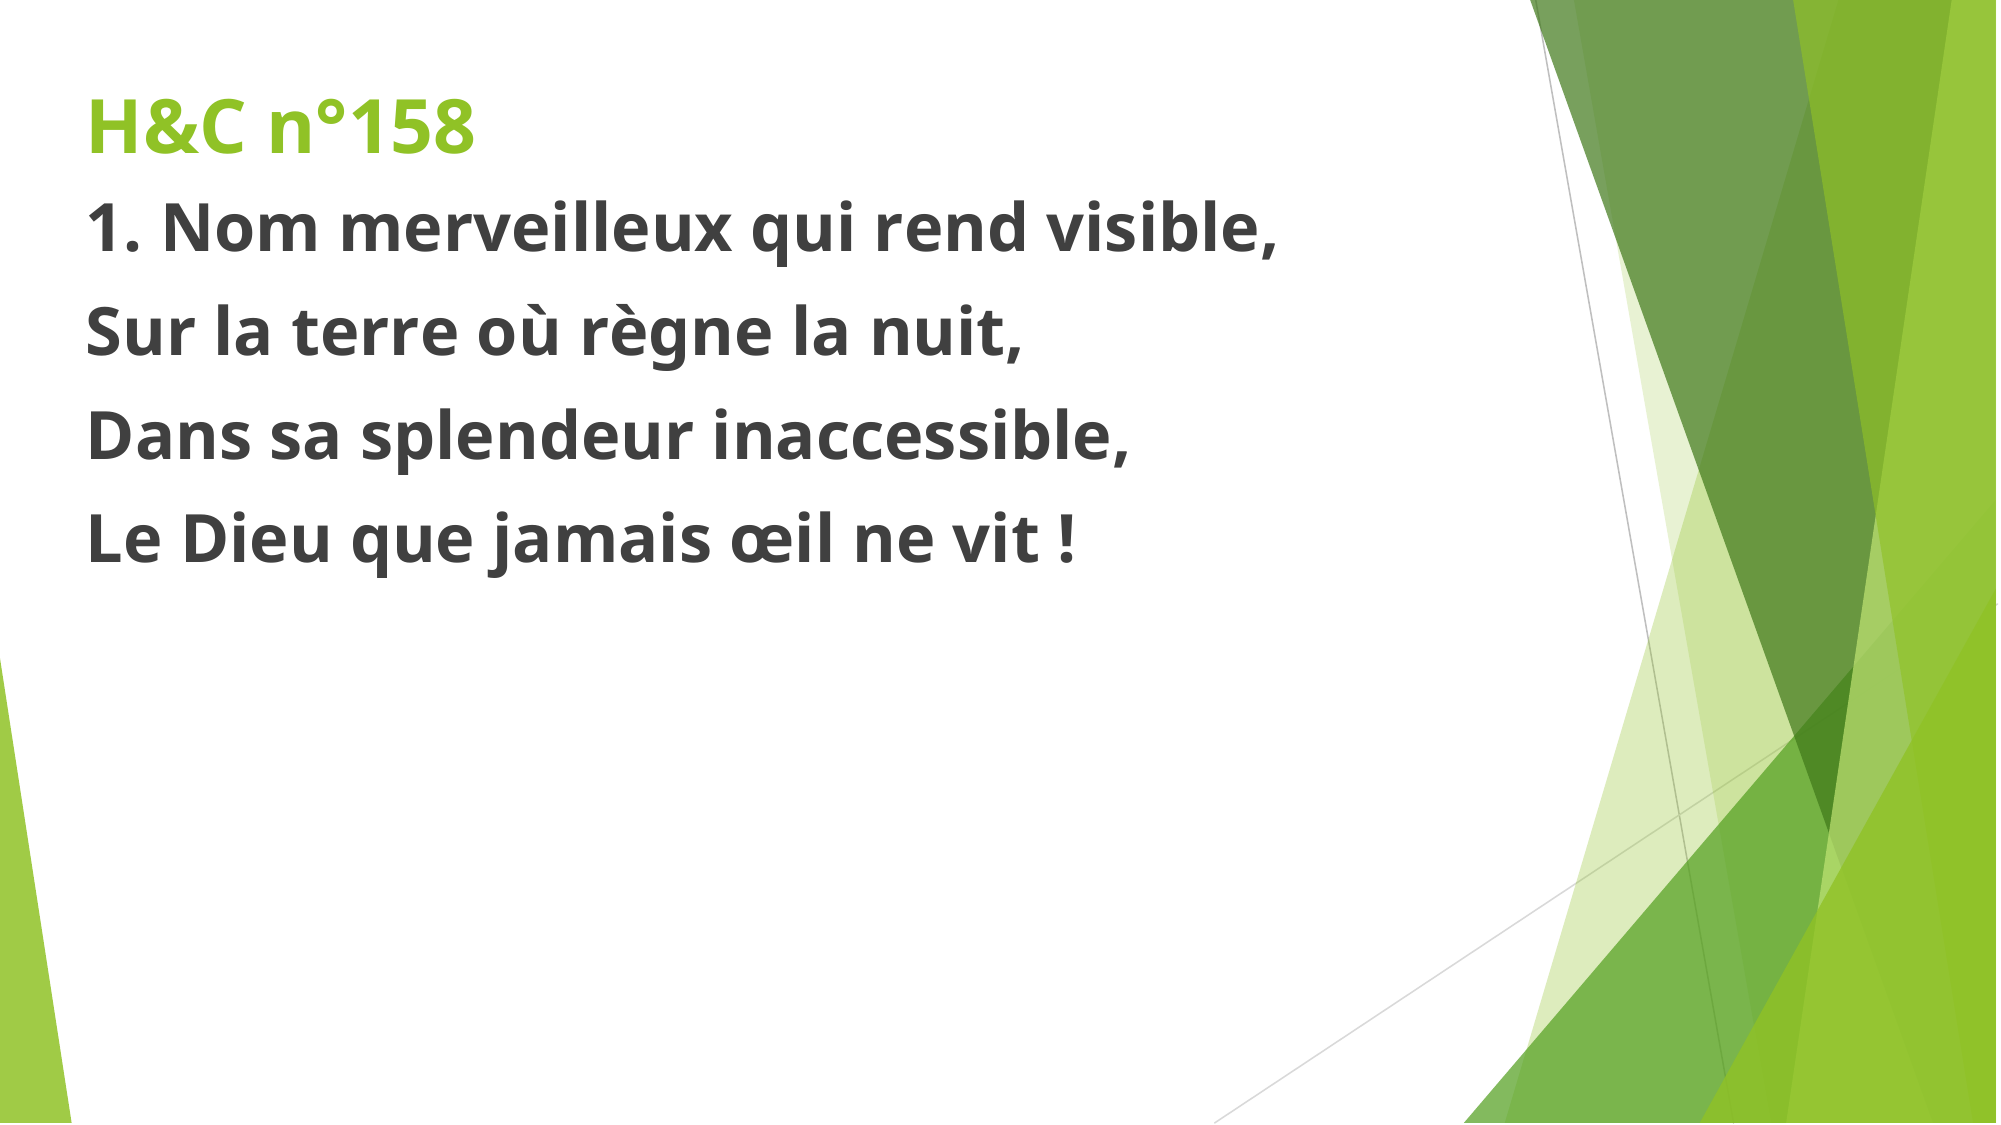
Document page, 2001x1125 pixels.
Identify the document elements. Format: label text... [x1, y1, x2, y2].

text_box H&C n°158 [70, 70, 1522, 165]
text_box 1. Nom merveilleux qui rend visible, Sur la terre où règne la nuit, Dans sa splendeur inaccessible, Le Dieu que jamais œil ne vit ! [70, 165, 2001, 1037]
